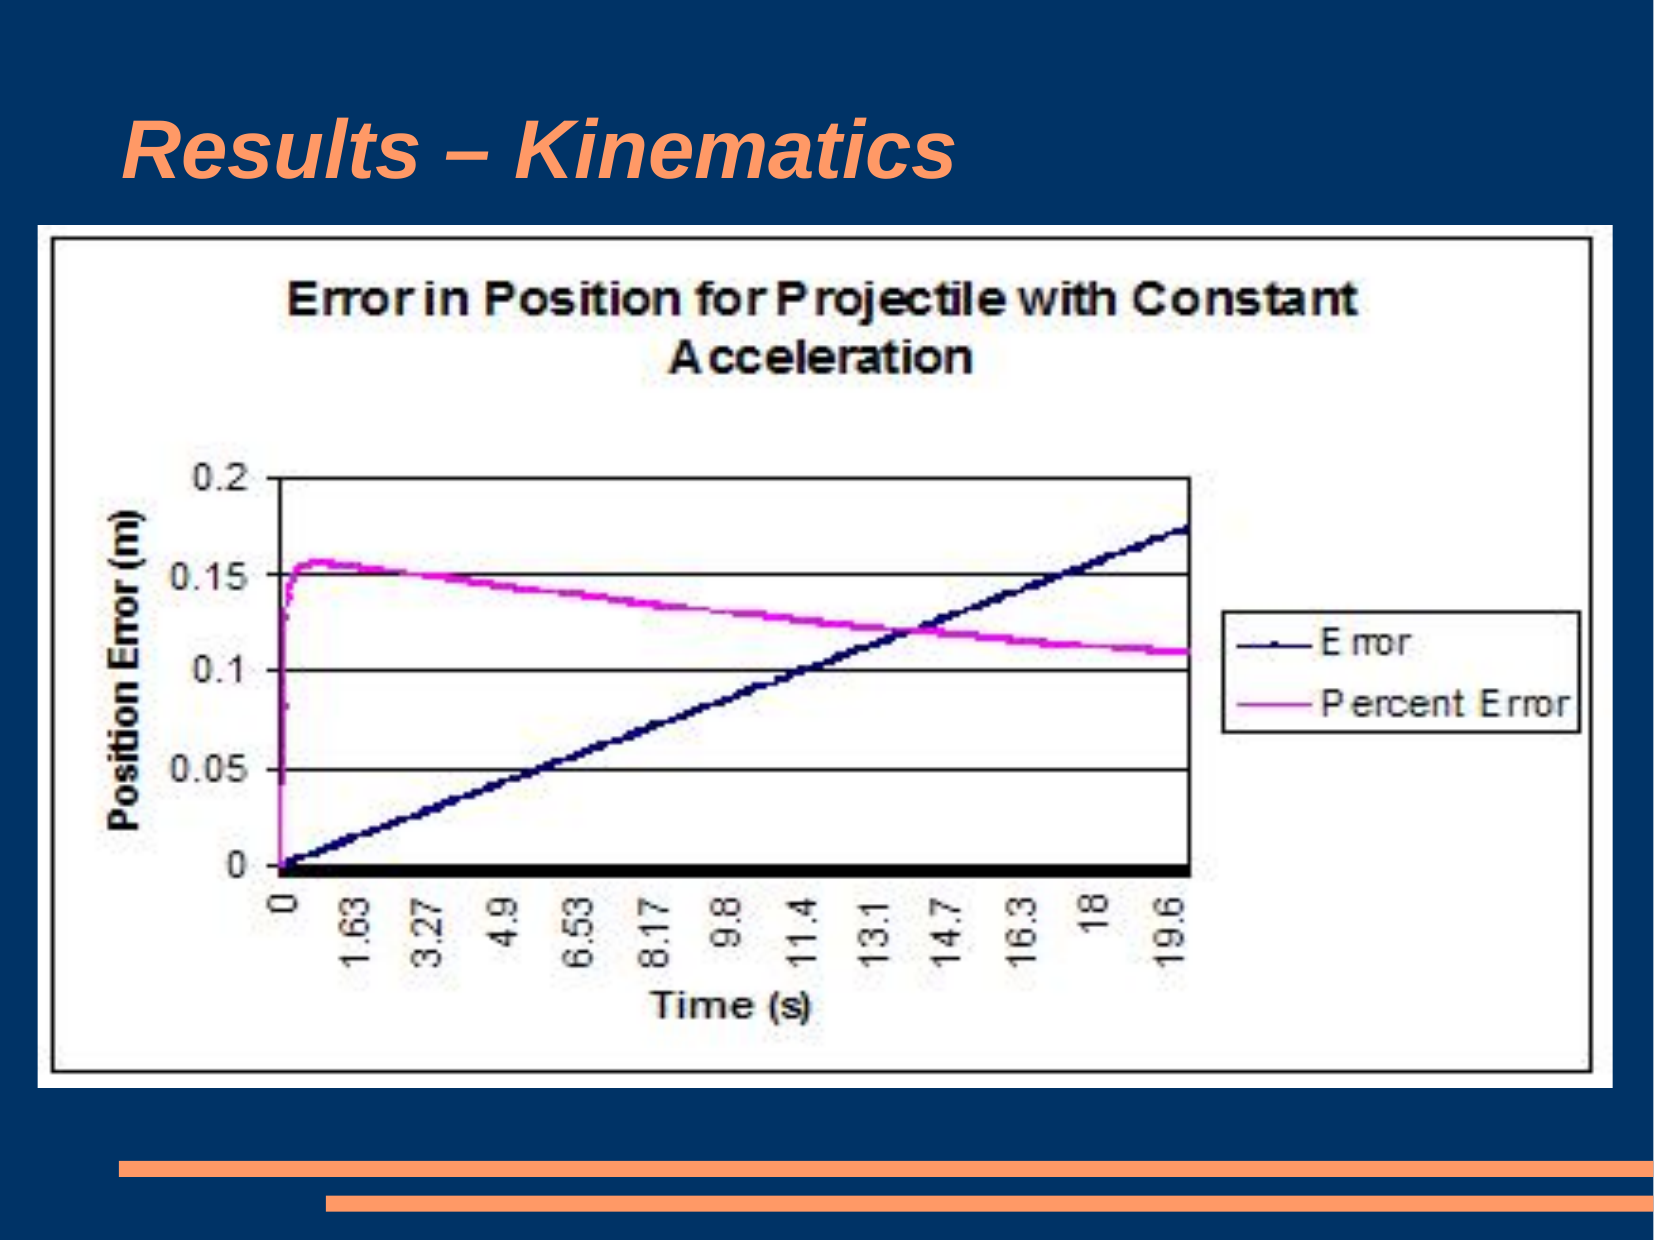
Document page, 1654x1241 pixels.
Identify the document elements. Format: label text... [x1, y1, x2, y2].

title Results – Kinematics [121, 53, 1534, 225]
picture [37, 225, 1613, 1088]
